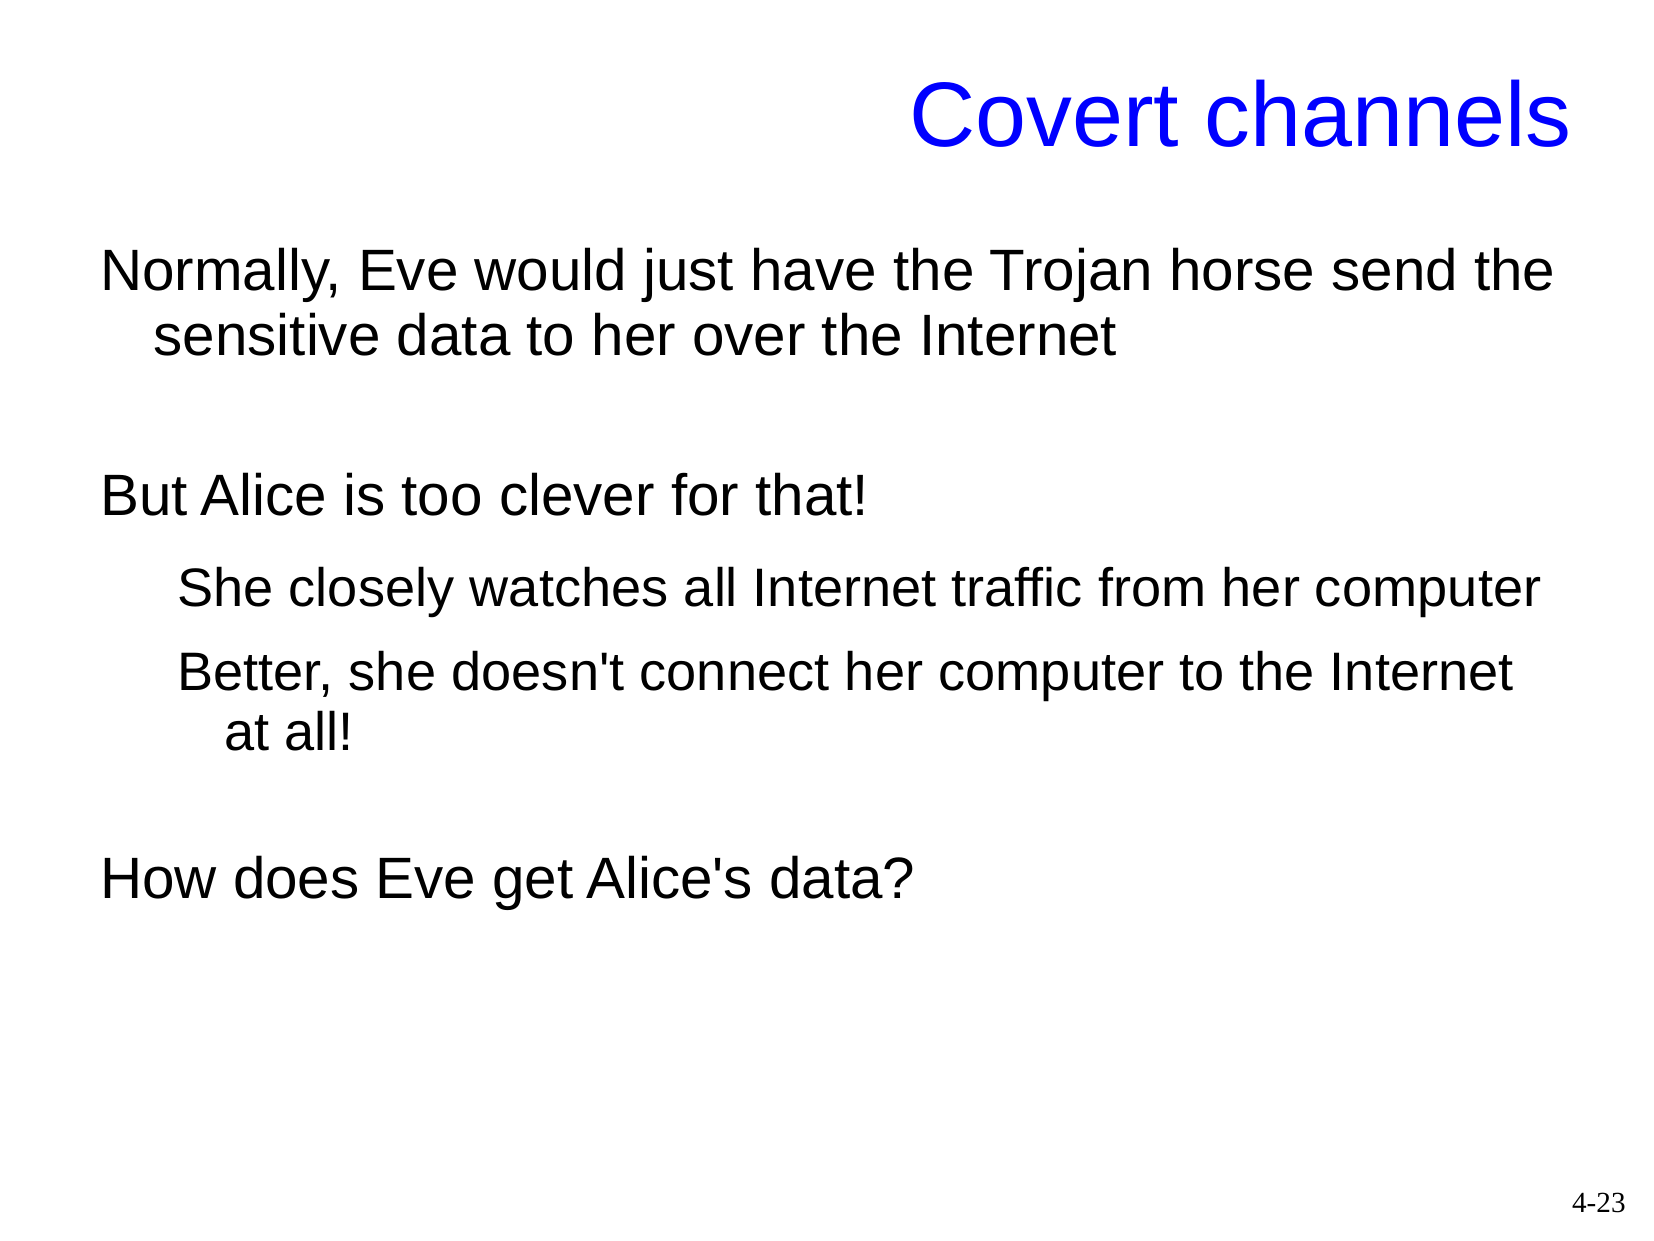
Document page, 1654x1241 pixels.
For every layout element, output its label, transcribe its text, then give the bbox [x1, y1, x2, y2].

title Covert channels [84, 18, 1573, 211]
list Normally, Eve would just have the Trojan horse send the sensitive data to her over the Internet But Alice is too clever for that! She closely watches all Internet traffic from her computer Better, she doesn't connect her computer to the Internet at all! How does Eve get Alice's data? [82, 237, 1571, 1156]
